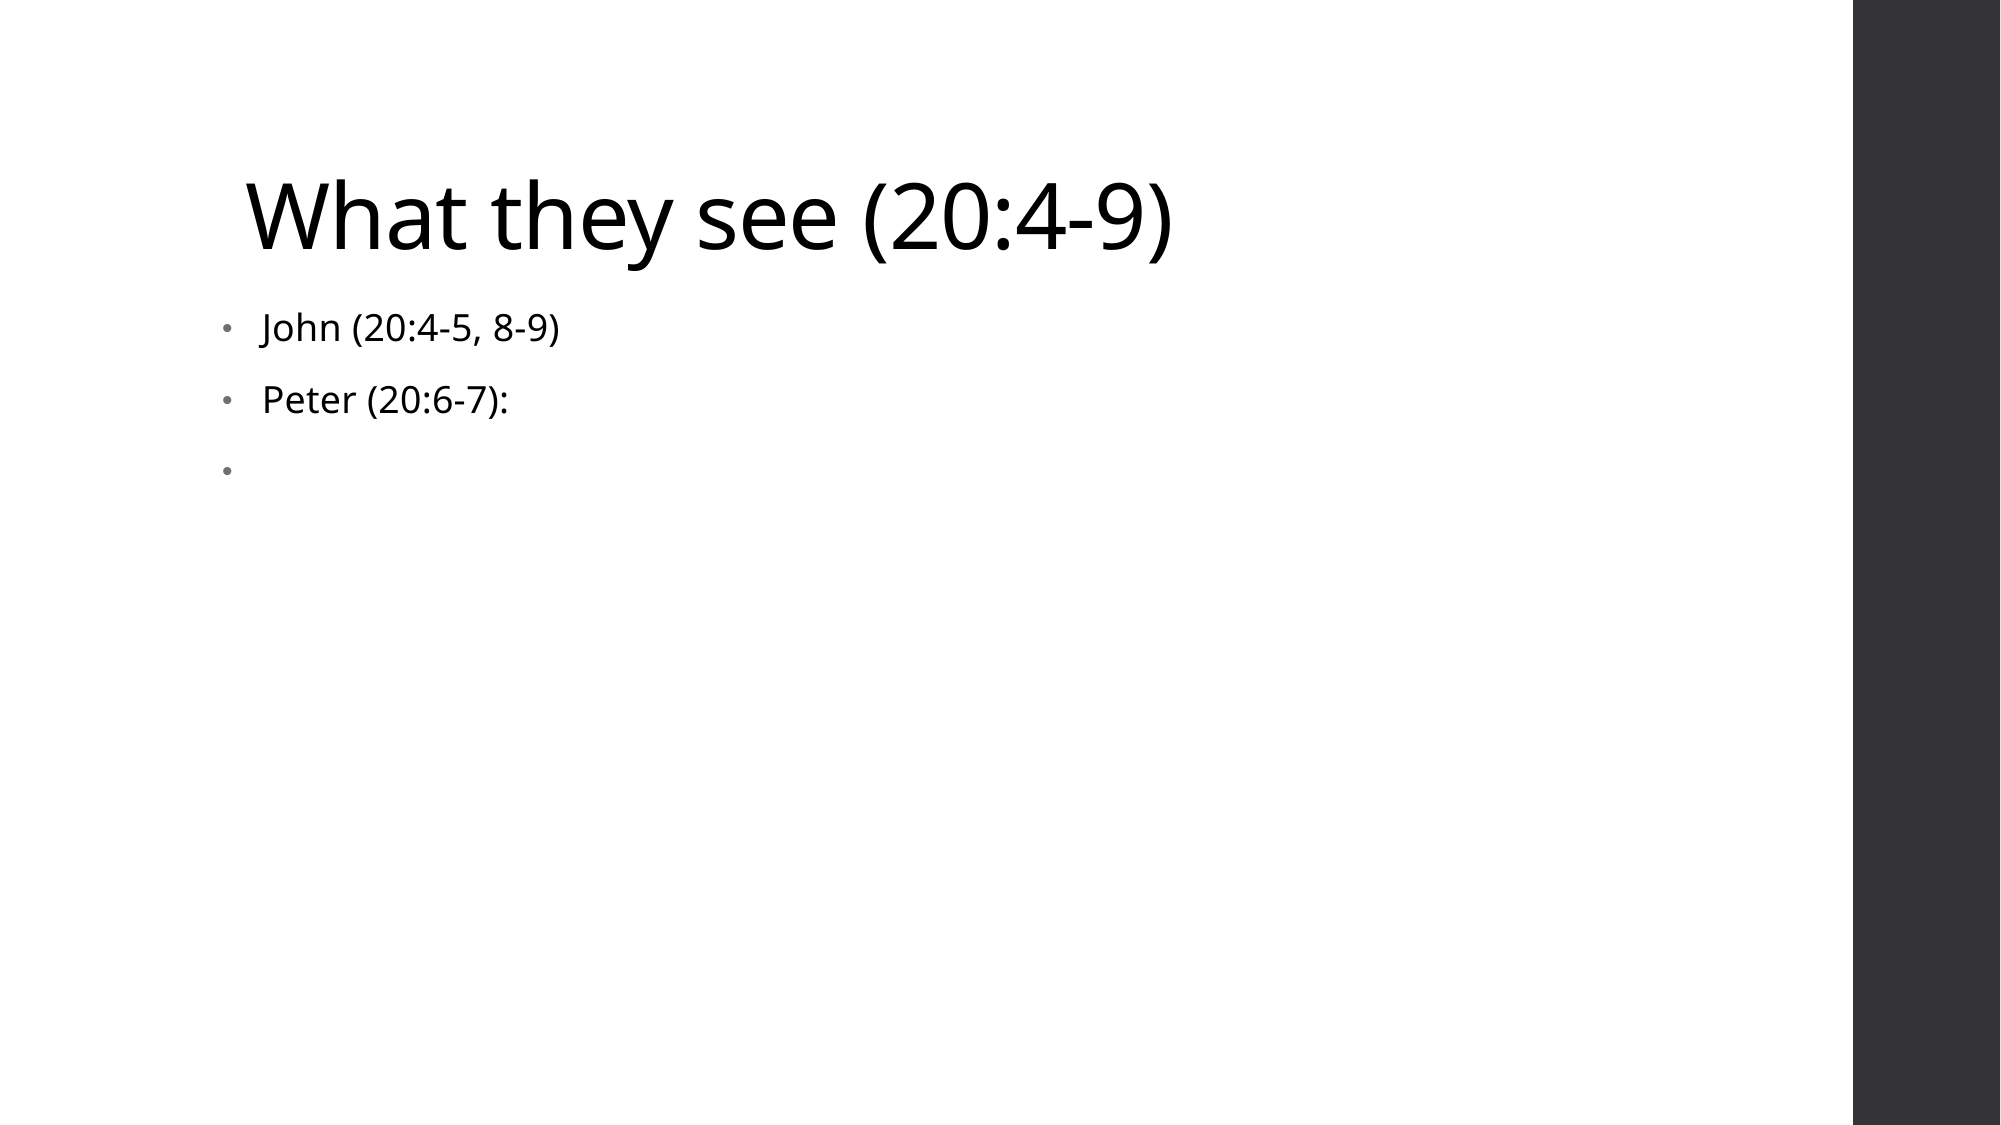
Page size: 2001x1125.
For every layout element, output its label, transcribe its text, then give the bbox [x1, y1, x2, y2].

list John (20:4-5, 8-9) Peter (20:6-7): [206, 299, 1617, 1014]
title What they see (20:4-9) [206, 60, 1797, 278]
